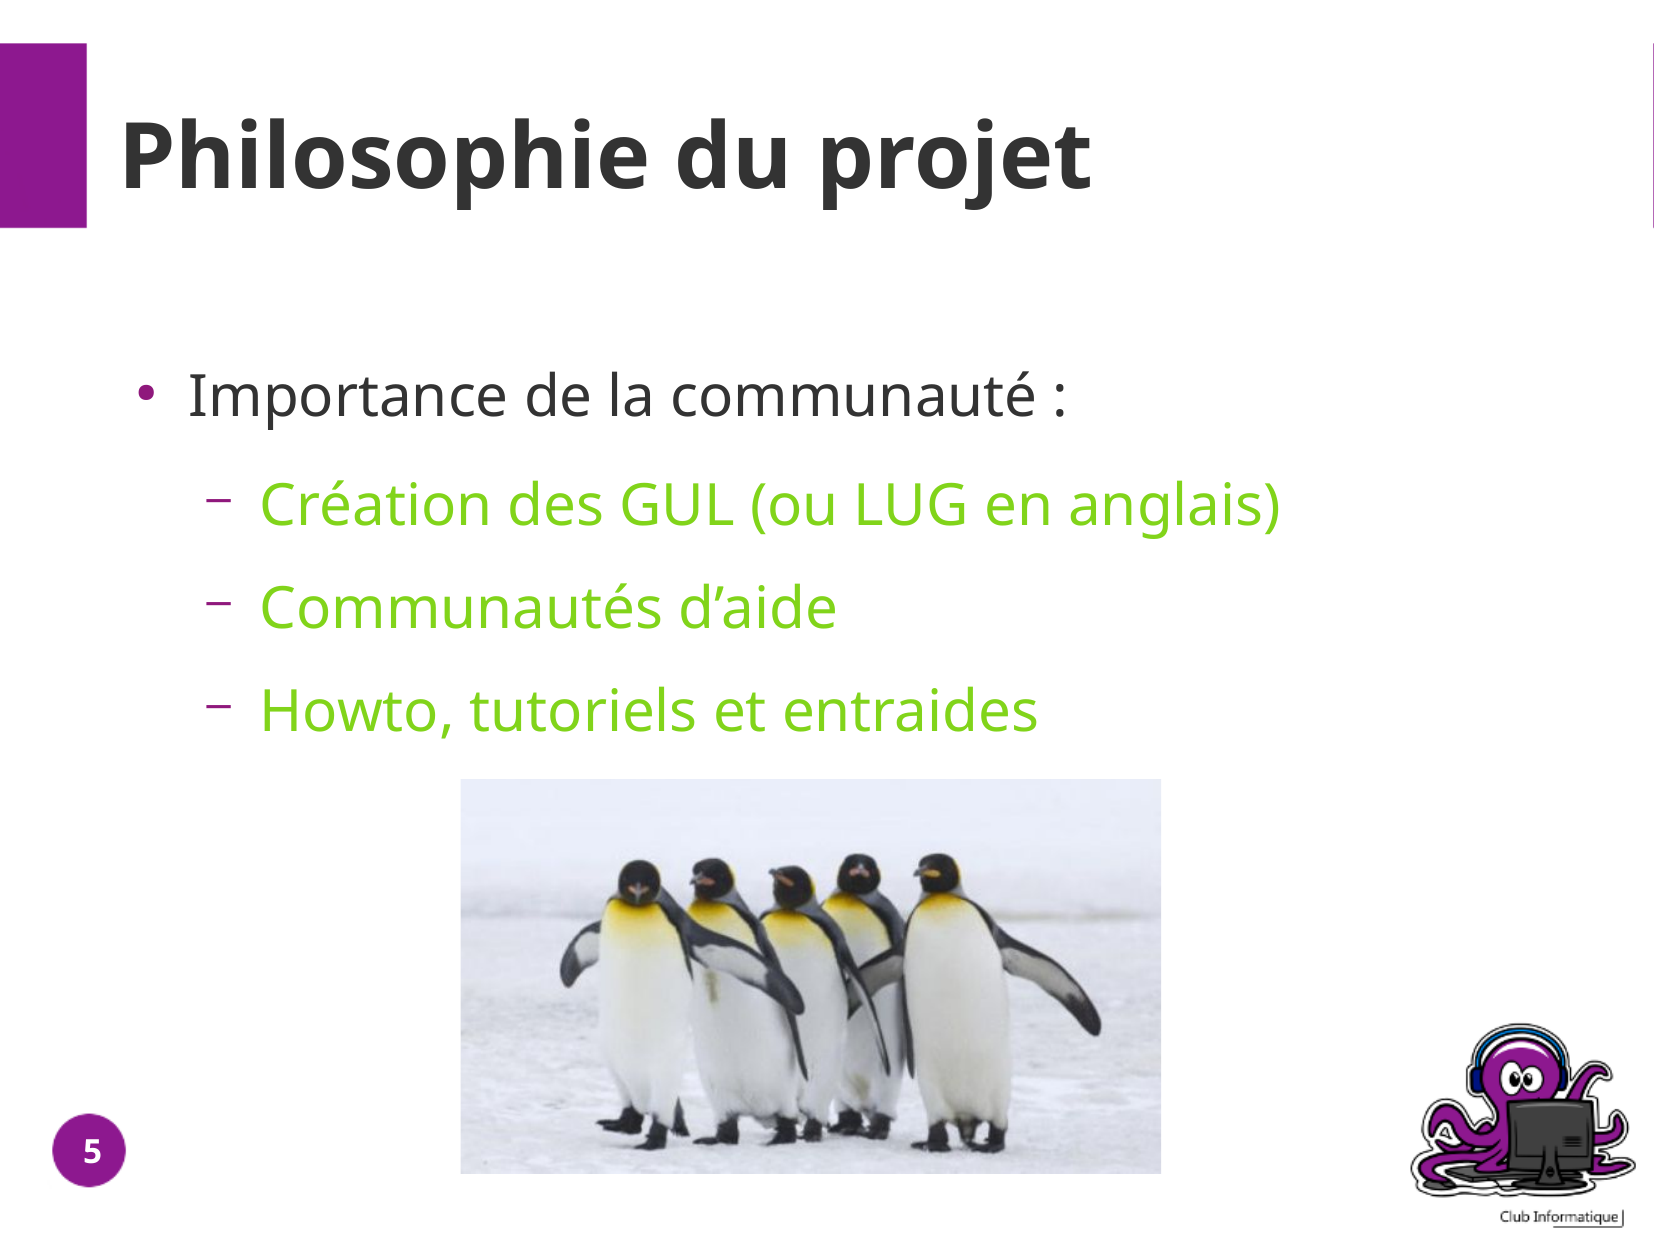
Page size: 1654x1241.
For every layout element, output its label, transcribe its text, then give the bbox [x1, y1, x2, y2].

title Philosophie du projet [118, 49, 1571, 257]
picture [0, 0, 1654, 1241]
list Importance de la communauté : Création des GUL (ou LUG en anglais) Communautés d’aide Howto, tutoriels et entraides [118, 354, 1536, 1074]
